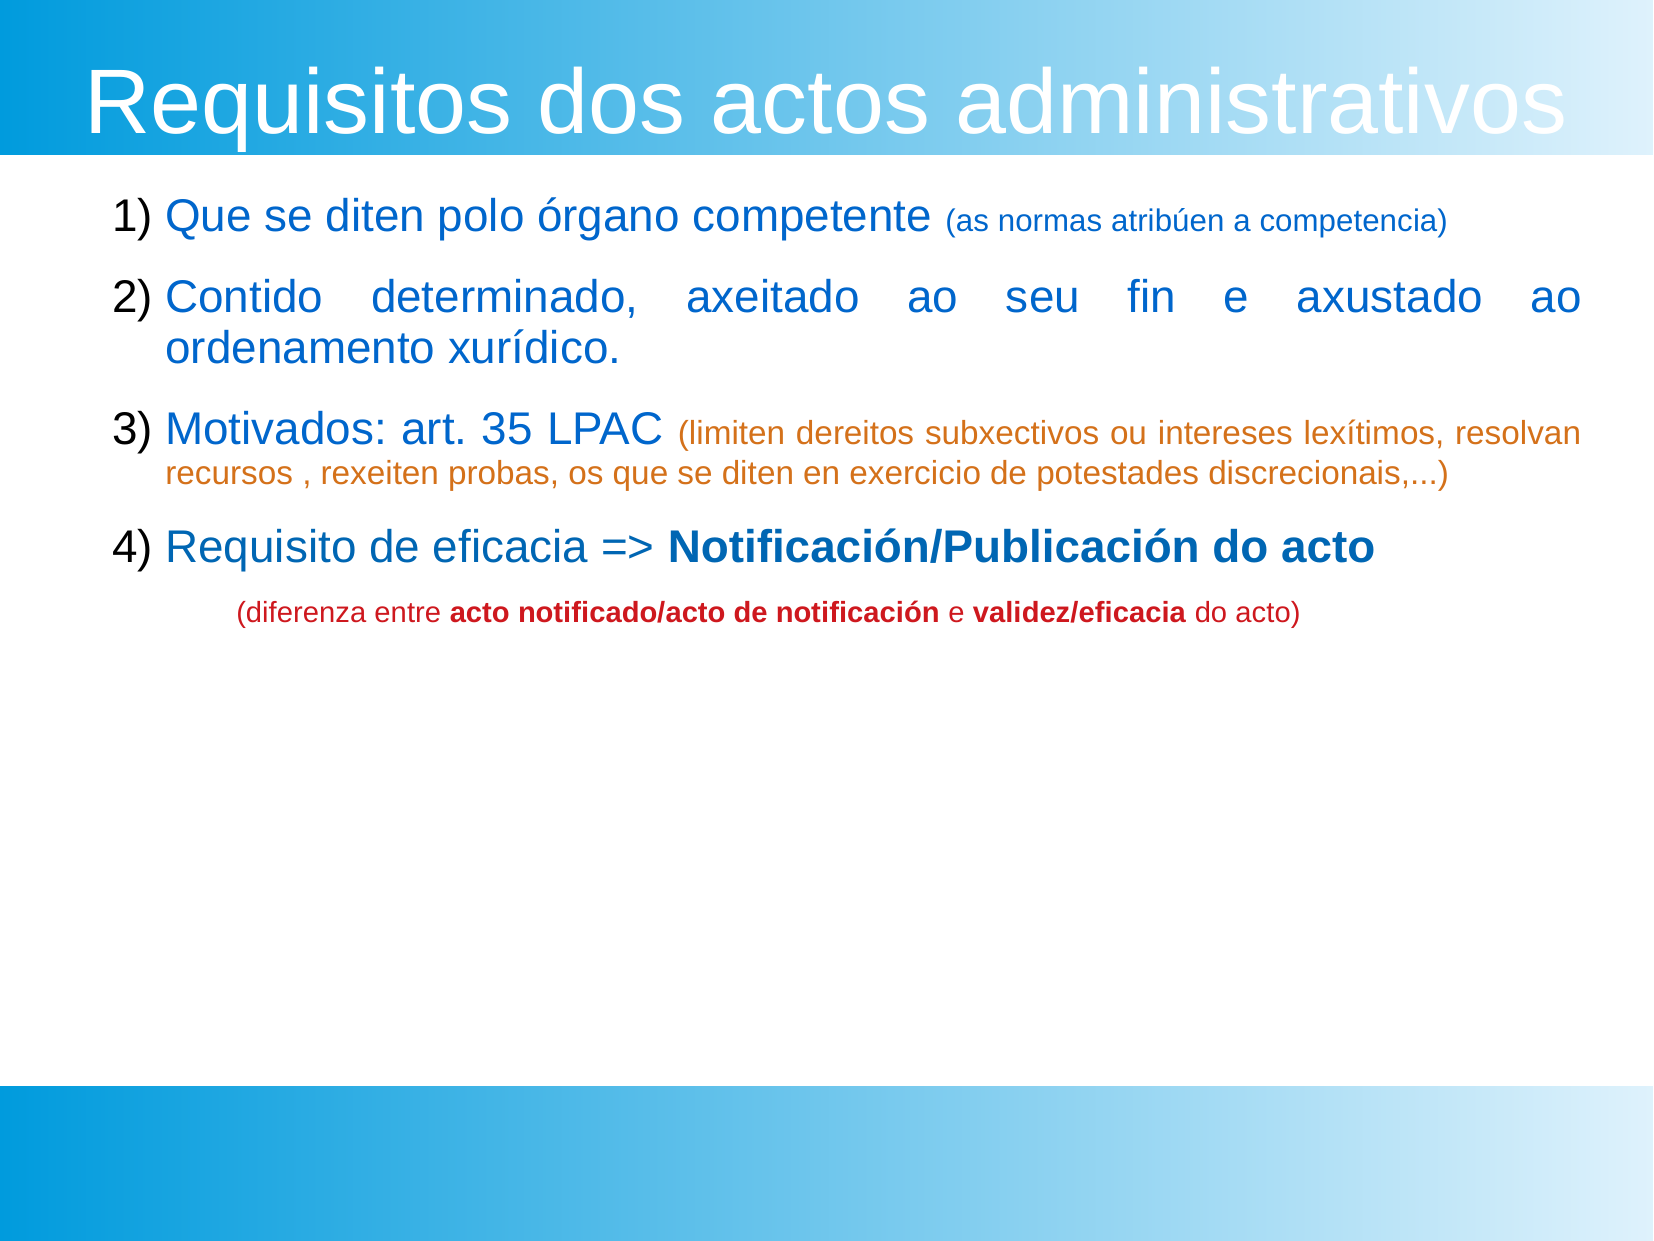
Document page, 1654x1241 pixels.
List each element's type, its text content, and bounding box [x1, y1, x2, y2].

list Que se diten polo órgano competente (as normas atribúen a competencia) Contido determinado, axeitado ao seu fin e axustado ao ordenamento xurídico. Motivados: art. 35 LPAC (limiten dereitos subxectivos ou intereses lexítimos, resolvan recursos , rexeiten probas, os que se diten en exercicio de potestades discrecionais,...) Requisito de eficacia => Notificación/Publicación do acto (diferenza entre acto notificado/acto de notificación e validez/eficacia do acto) [94, 190, 1583, 910]
title Requisitos dos actos administrativos [82, 49, 1571, 155]
